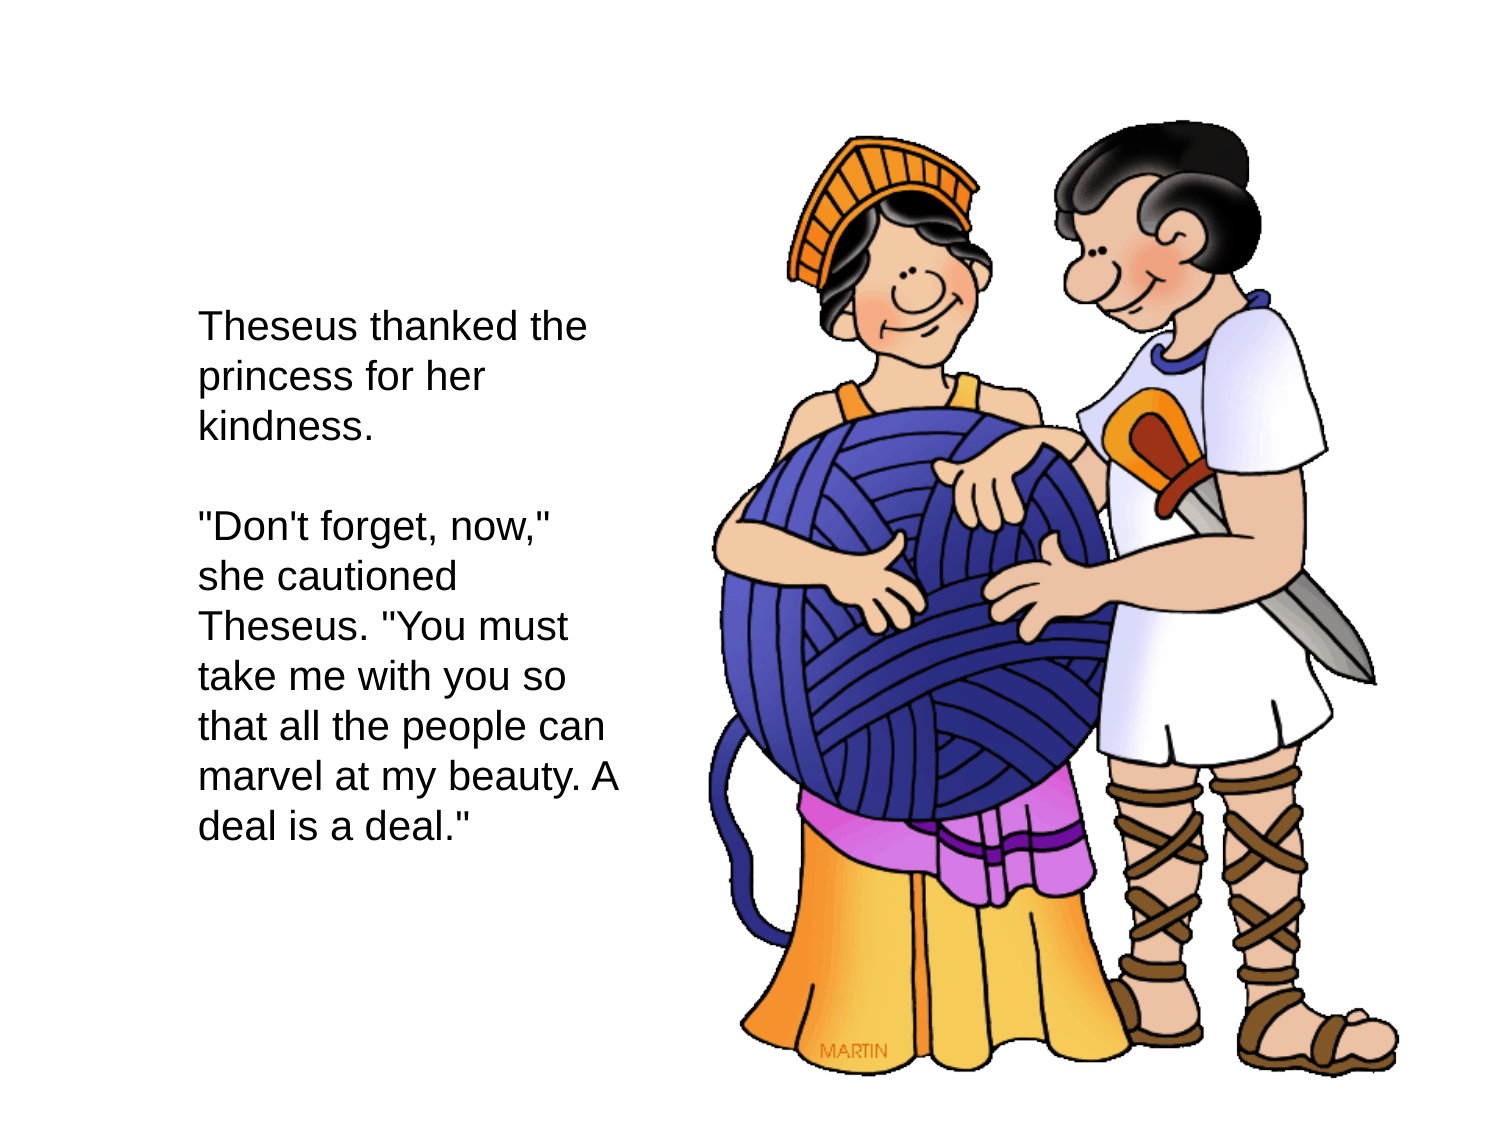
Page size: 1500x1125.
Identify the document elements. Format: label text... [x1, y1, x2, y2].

text_box Theseus thanked the princess for her kindness. "Don't forget, now," she cautioned Theseus. "You must take me with you so that all the people can marvel at my beauty. A deal is a deal." [147, 290, 632, 857]
picture [679, 78, 1409, 1091]
